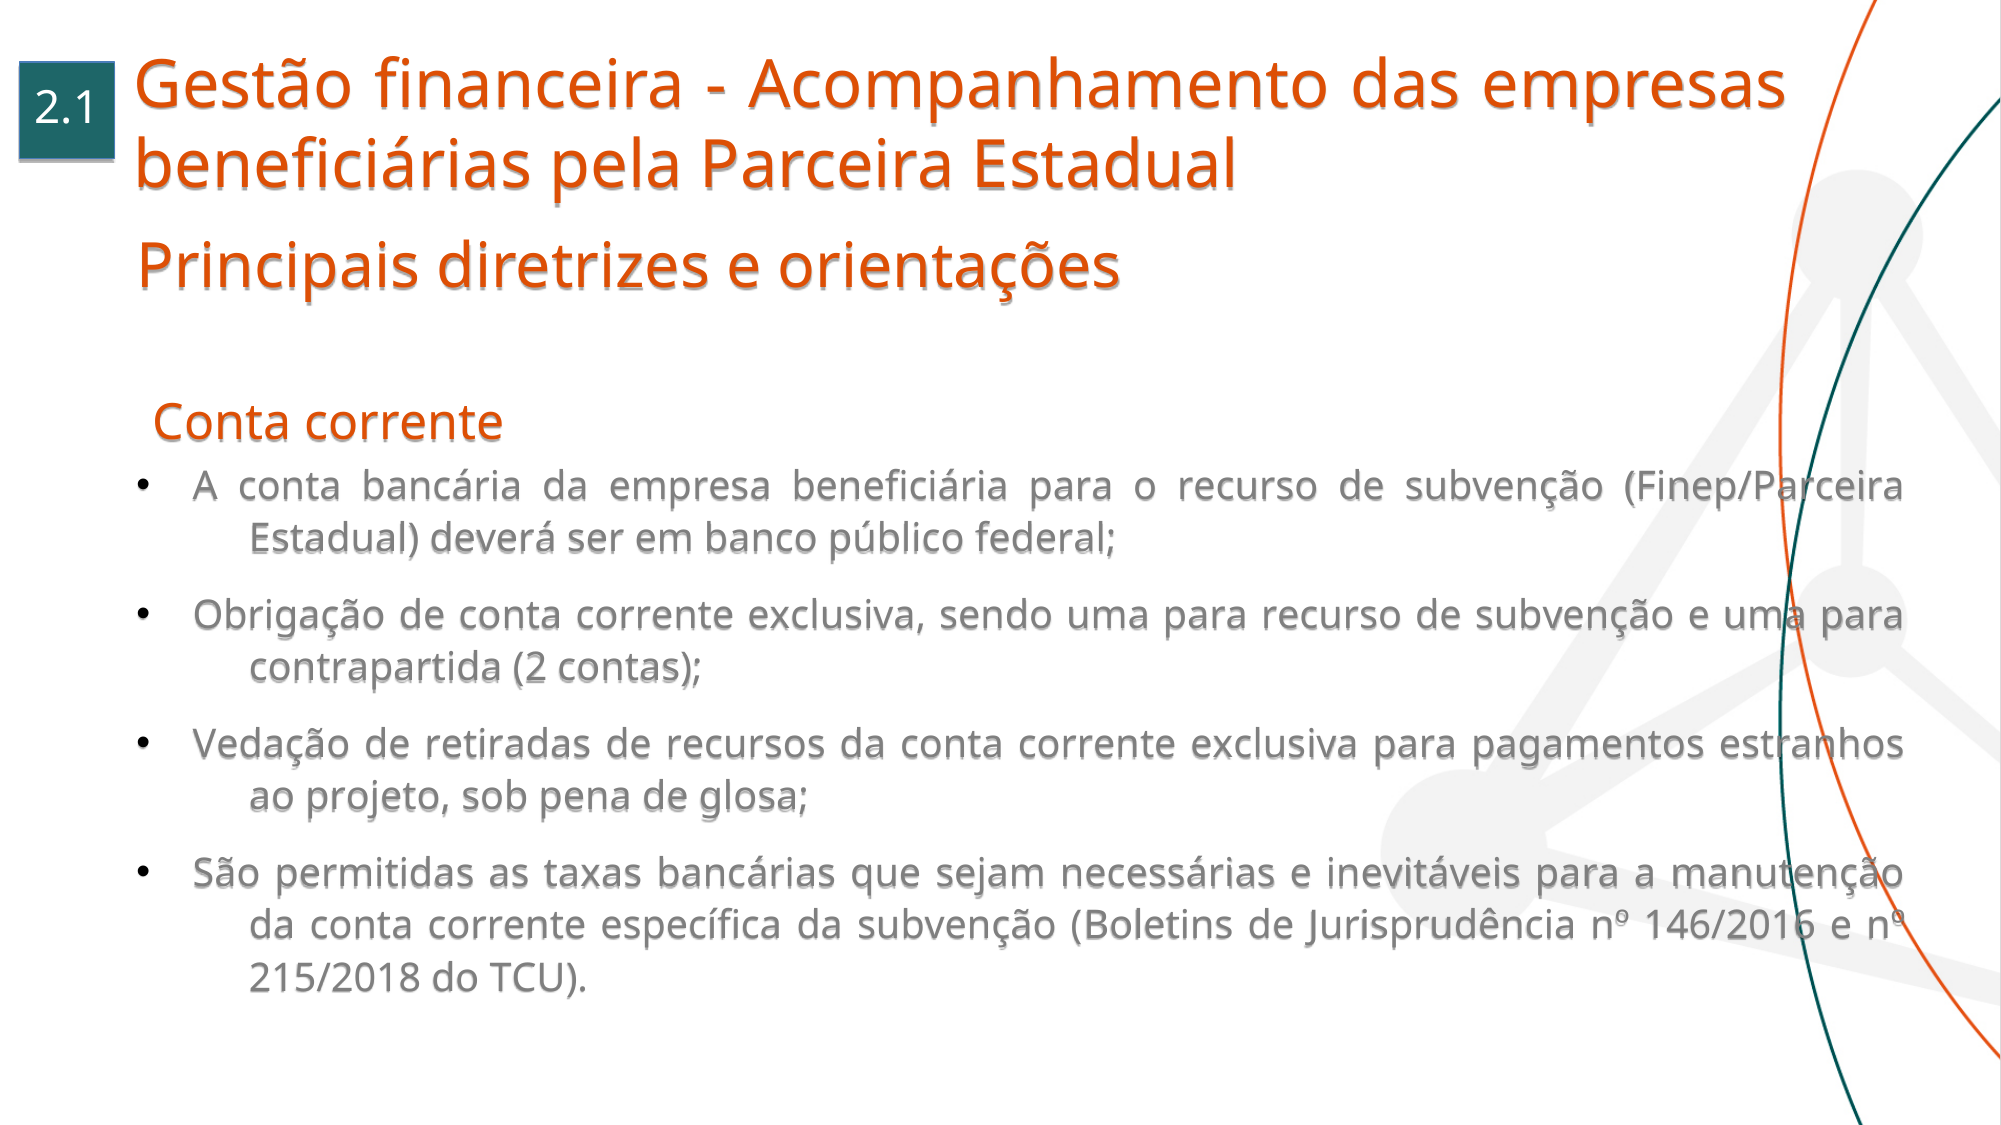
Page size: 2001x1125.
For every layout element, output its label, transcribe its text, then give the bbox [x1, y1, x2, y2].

text_box Principais diretrizes e orientações A conta bancária da empresa beneficiária para o recurso de subvenção (Finep/Parceira Estadual) deverá ser em banco público federal; Obrigação de conta corrente exclusiva, sendo uma para recurso de subvenção e uma para contrapartida (2 contas); Vedação de retiradas de recursos da conta corrente exclusiva para pagamentos estranhos ao projeto, sob pena de glosa; São permitidas as taxas bancárias que sejam necessárias e inevitáveis para a manutenção da conta corrente específica da subvenção (Boletins de Jurisprudência nº 146/2016 e nº 215/2018 do TCU). [121, 231, 1922, 1035]
text_box Gestão financeira - Acompanhamento das empresas beneficiárias pela Parceira Estadual [118, 33, 1942, 246]
text_box 2.1 [19, 62, 115, 158]
text_box Conta corrente [137, 382, 1151, 492]
